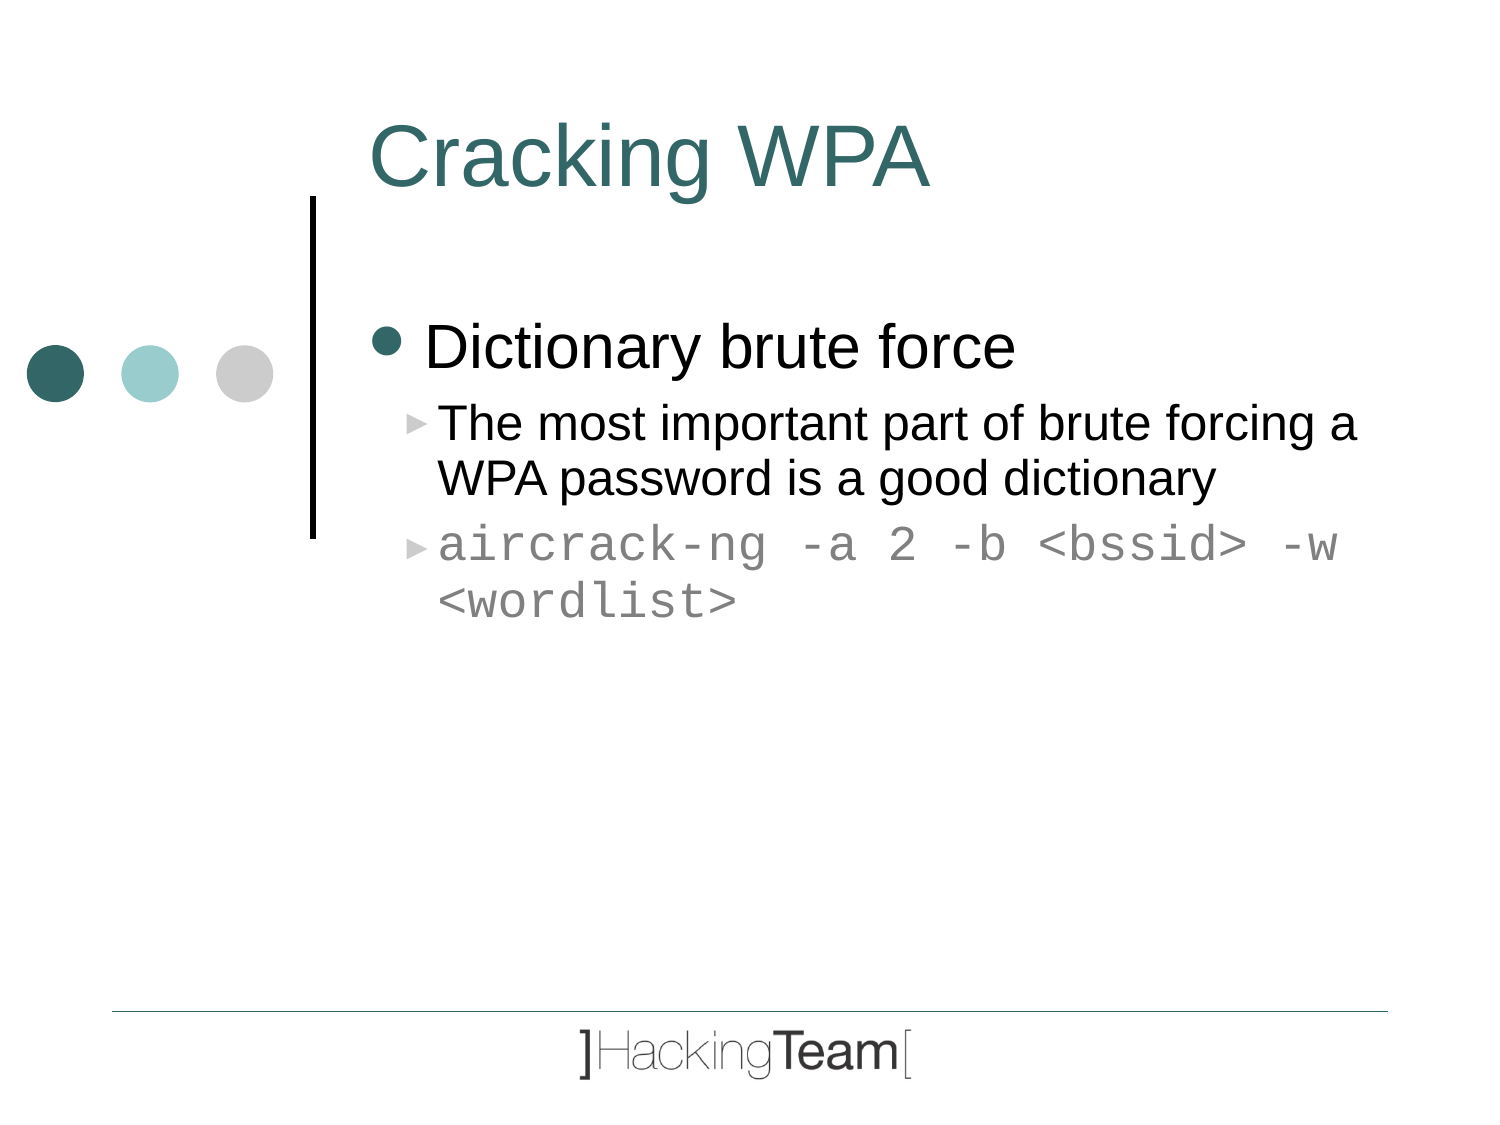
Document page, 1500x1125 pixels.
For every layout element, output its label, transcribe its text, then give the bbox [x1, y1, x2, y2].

picture [574, 1041, 916, 1084]
title Cracking WPA [249, 38, 1401, 275]
list Dictionary brute force The most important part of brute forcing a WPA password is a good dictionary aircrack-ng -a 2 -b <bssid> -w <wordlist> [249, 312, 1401, 1041]
